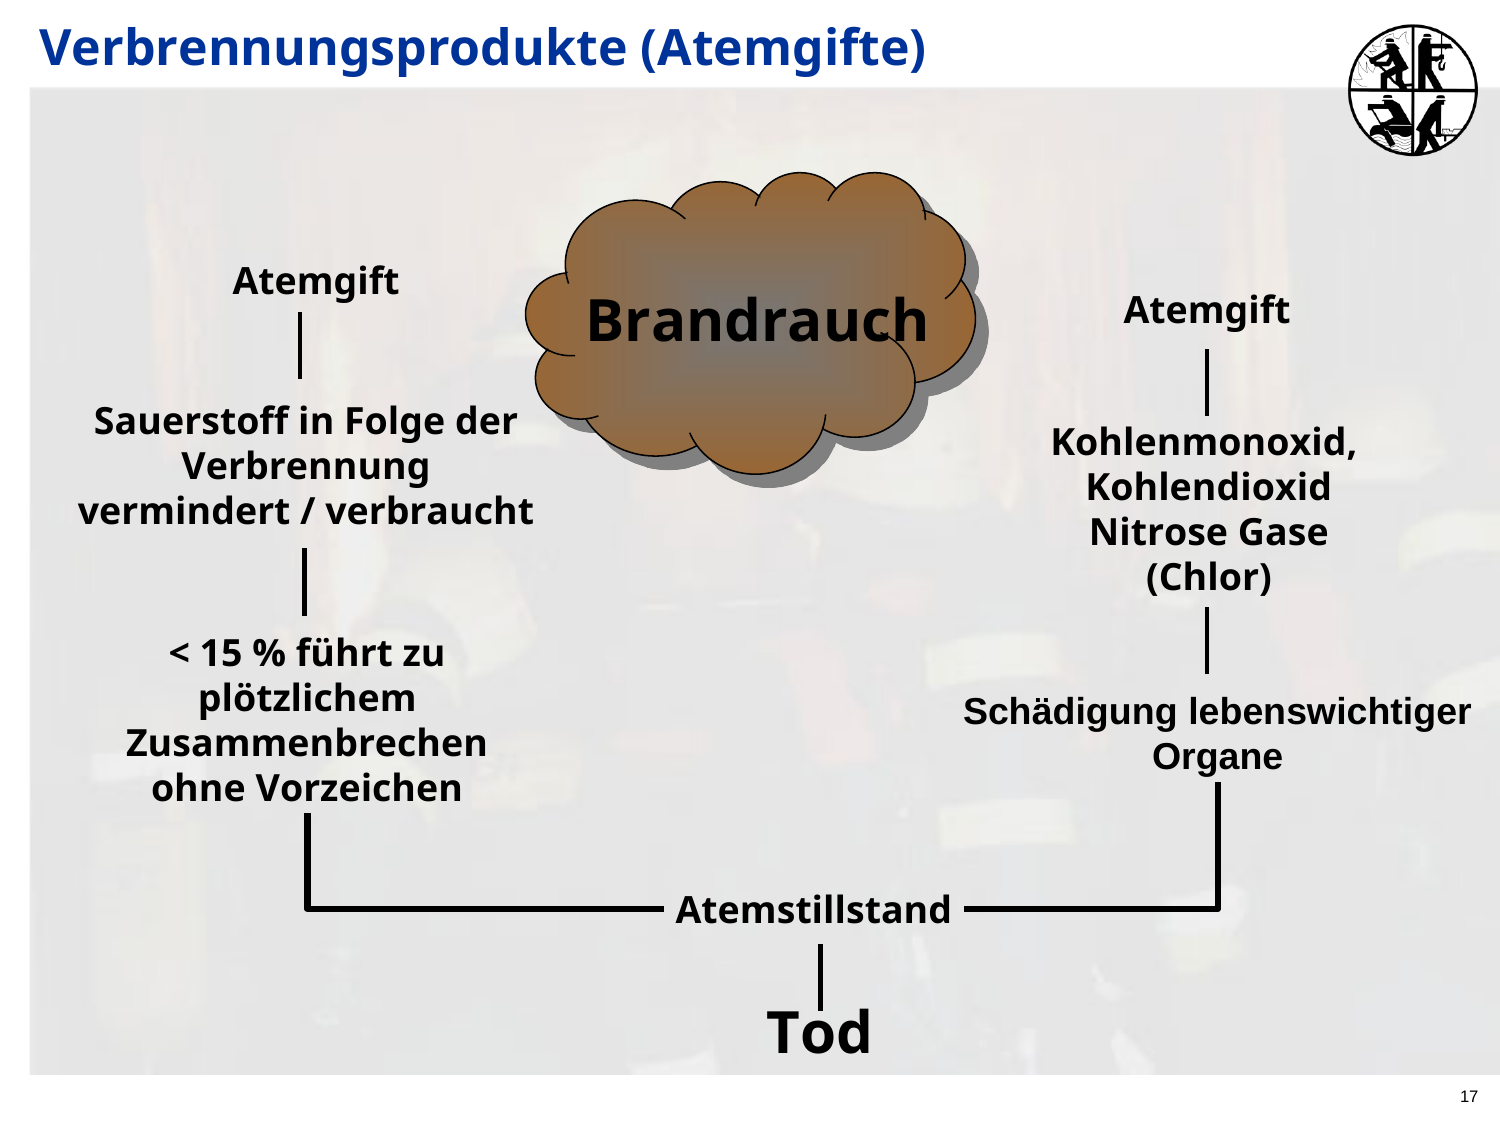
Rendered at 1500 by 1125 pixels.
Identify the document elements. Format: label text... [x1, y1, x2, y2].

text_box <Foliennummer> [1180, 1078, 1494, 1118]
text_box < 15 % führt zu plötzlichem Zusammenbrechen ohne Vorzeichen [78, 621, 536, 817]
text_box [525, 172, 976, 475]
text_box Brandrauch [570, 275, 945, 362]
text_box Sauerstoff in Folge der Verbrennung vermindert / verbraucht [0, 389, 613, 540]
text_box Atemgift [217, 249, 415, 311]
text_box Atemstillstand [660, 878, 968, 940]
text_box Schädigung lebenswichtiger Organe [948, 679, 1488, 786]
text_box Atemgift [1108, 278, 1306, 340]
text_box Kohlenmonoxid, Kohlendioxid Nitrose Gase (Chlor) [972, 410, 1446, 606]
title Verbrennungsprodukte (Atemgifte) [39, 15, 1222, 78]
text_box Tod [752, 987, 889, 1073]
picture [31, 20, 1500, 1075]
